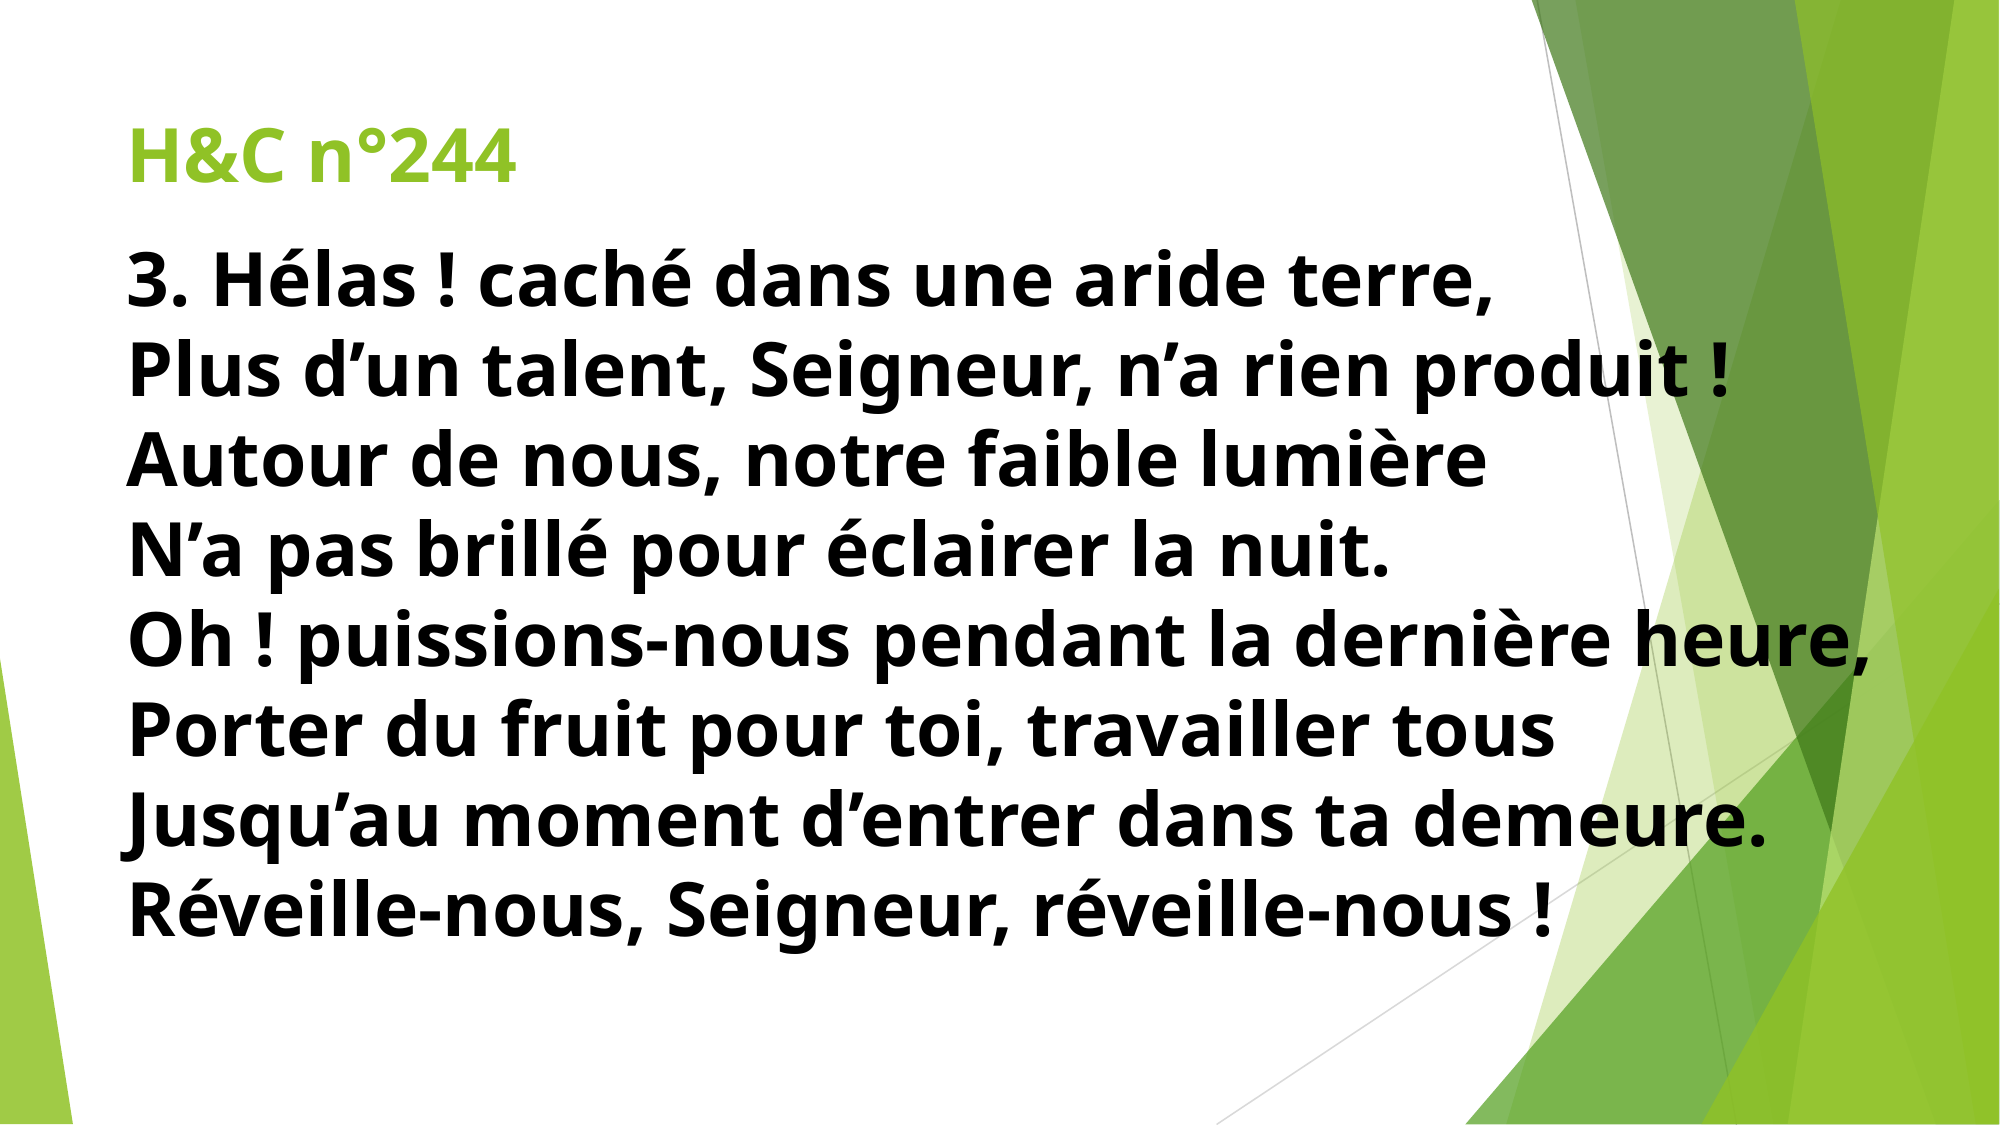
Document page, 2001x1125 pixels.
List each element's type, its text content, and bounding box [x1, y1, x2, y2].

text_box H&C n°244 [111, 99, 1522, 224]
text_box 3. Hélas ! caché dans une aride terre, Plus d’un talent, Seigneur, n’a rien produit ! Autour de nous, notre faible lumière N’a pas brillé pour éclairer la nuit. Oh ! puissions-nous pendant la dernière heure, Porter du fruit pour toi, travailler tous Jusqu’au moment d’entrer dans ta demeure. Réveille-nous, Seigneur, réveille-nous ! [111, 224, 1949, 1063]
